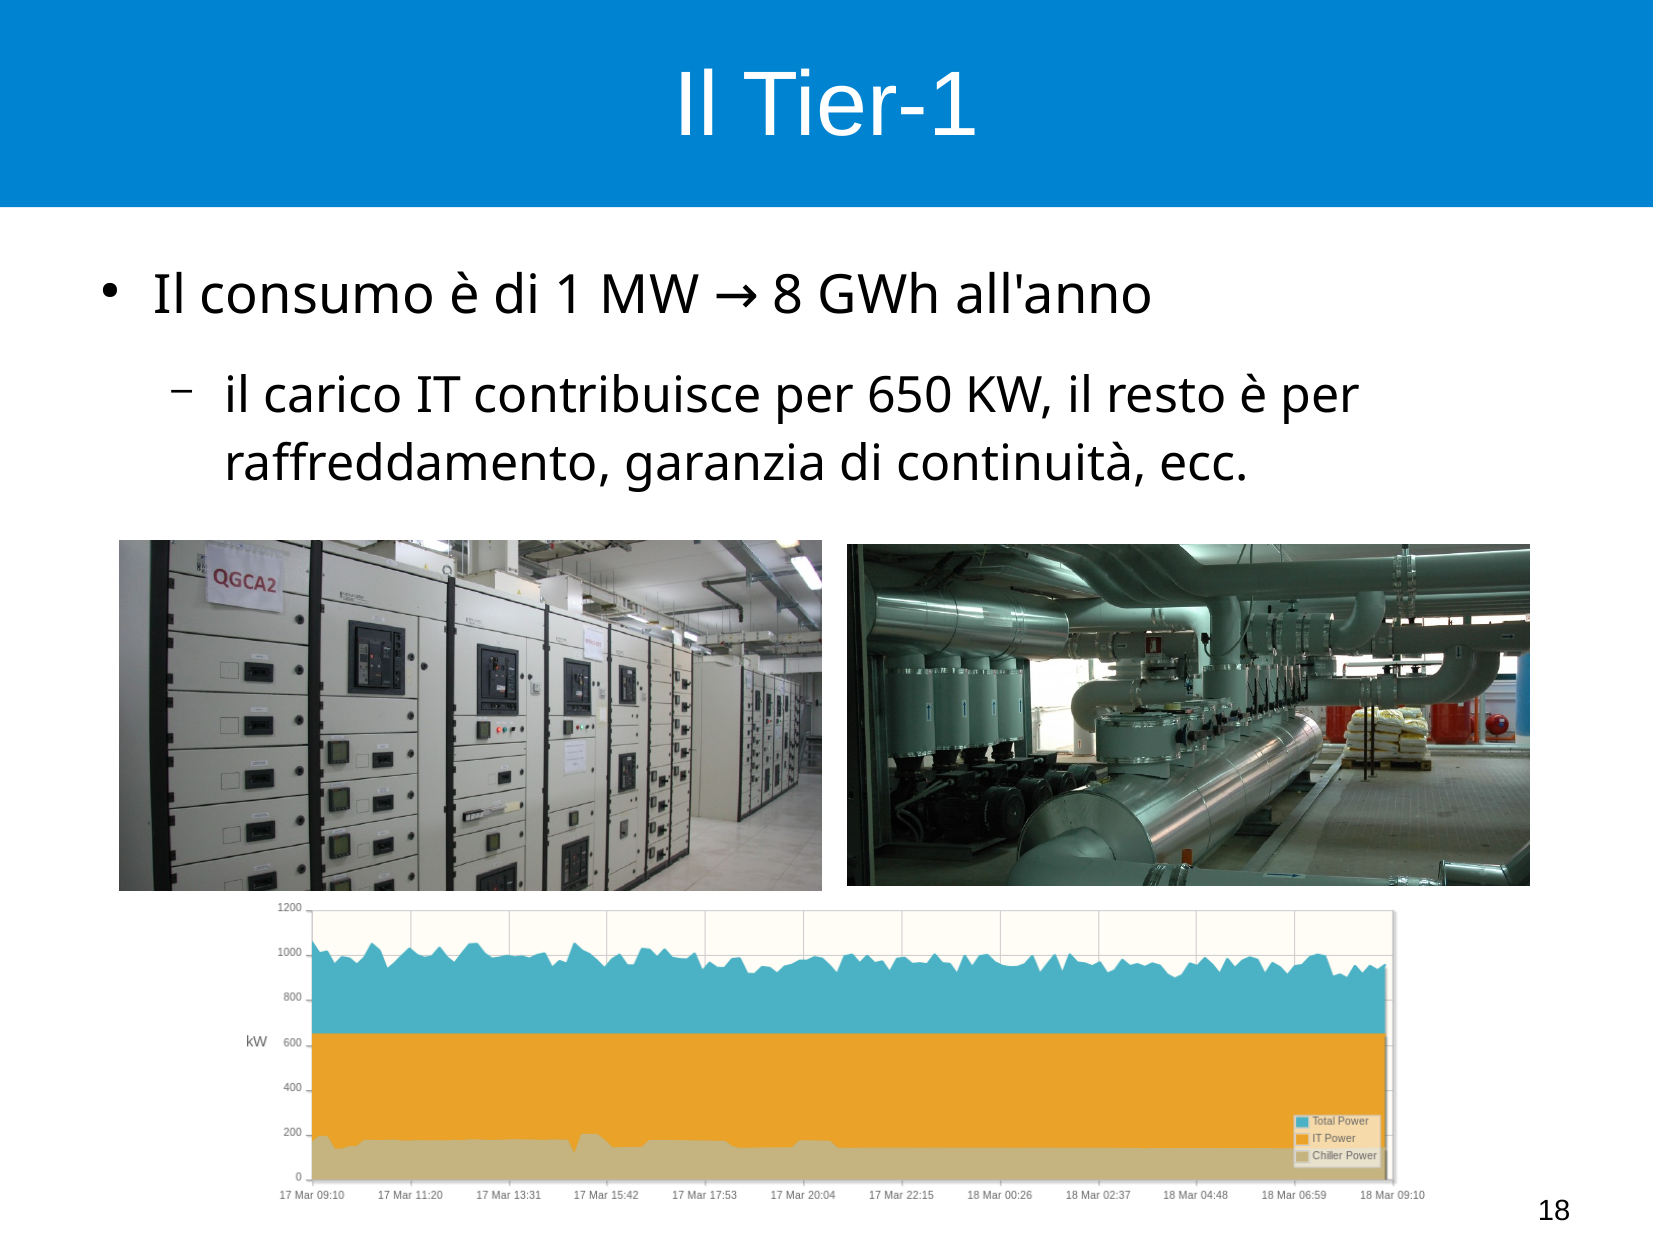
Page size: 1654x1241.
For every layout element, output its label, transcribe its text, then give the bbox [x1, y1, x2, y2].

picture [119, 540, 822, 891]
picture [847, 544, 1530, 886]
list Il consumo è di 1 MW → 8 GWh all'anno il carico IT contribuisce per 650 KW, il resto è per raffreddamento, garanzia di continuità, ecc. [82, 255, 1571, 1156]
picture [246, 1156, 1425, 1205]
title Il Tier-1 [0, 0, 1653, 208]
